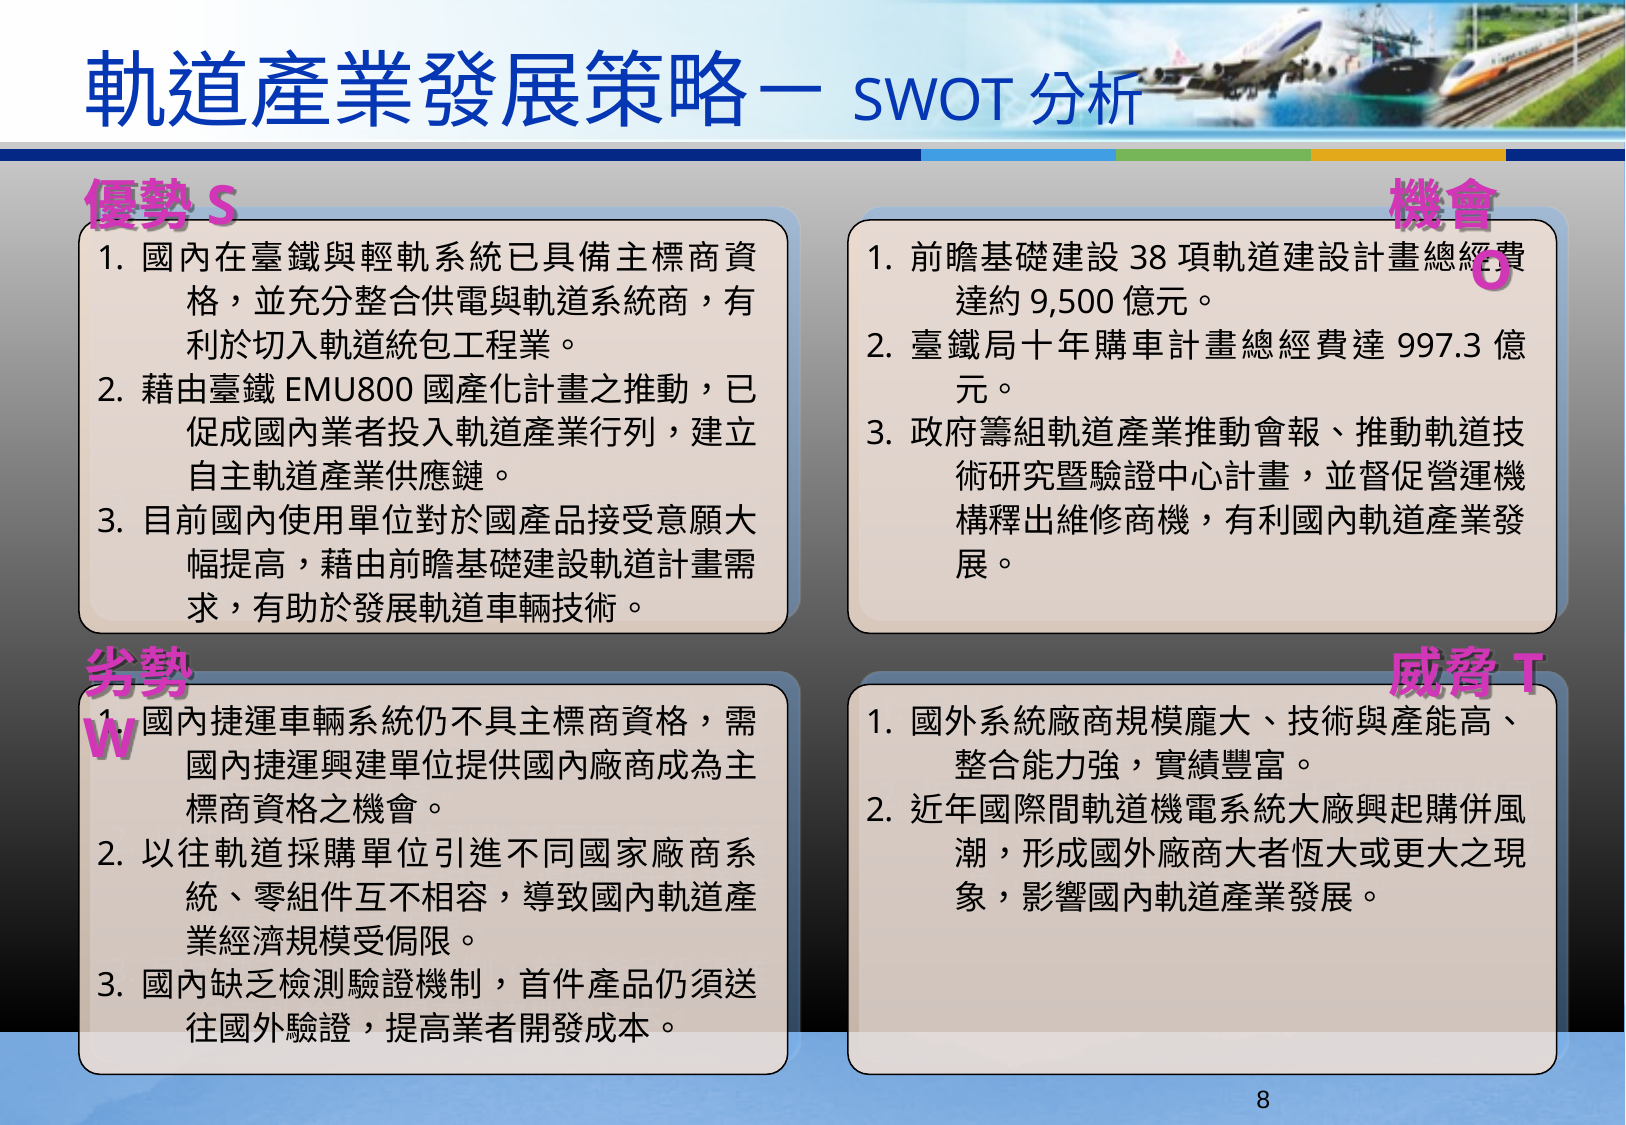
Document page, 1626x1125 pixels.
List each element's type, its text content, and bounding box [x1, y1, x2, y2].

title 軌道產業發展策略－SWOT分析 [68, 19, 1593, 155]
text_box 國內在臺鐵與輕軌系統已具備主標商資格，並充分整合供電與軌道系統商，有利於切入軌道統包工程業。 藉由臺鐵EMU800國產化計畫之推動，已促成國內業者投入軌道產業行列，建立自主軌道產業供應鏈。 目前國內使用單位對於國產品接受意願大幅提高，藉由前瞻基礎建設軌道計畫需求，有助於發展軌道車輛技術。 [78, 219, 788, 634]
text_box 國外系統廠商規模龐大、技術與產能高、整合能力強，實績豐富。 近年國際間軌道機電系統大廠興起購併風潮，形成國外廠商大者恆大或更大之現象，影響國內軌道產業發展。 [847, 684, 1557, 1075]
text_box 國內捷運車輛系統仍不具主標商資格，需國內捷運興建單位提供國內廠商成為主標商資格之機會。 以往軌道採購單位引進不同國家廠商系統、零組件互不相容，導致國內軌道產業經濟規模受侷限。 國內缺乏檢測驗證機制，首件產品仍須送往國外驗證，提高業者開發成本。 [78, 684, 788, 1075]
text_box 威脅T [1380, 629, 1564, 707]
text_box 8 [1241, 1071, 1621, 1125]
text_box 優勢S [74, 161, 258, 239]
text_box 前瞻基礎建設38項軌道建設計畫總經費達約9,500億元。 臺鐵局十年購車計畫總經費達997.3億元。 政府籌組軌道產業推動會報、推動軌道技術研究暨驗證中心計畫，並督促營運機構釋出維修商機，有利國內軌道產業發展。 [847, 219, 1557, 634]
text_box 機會O [1380, 161, 1564, 239]
text_box 劣勢W [74, 629, 258, 707]
